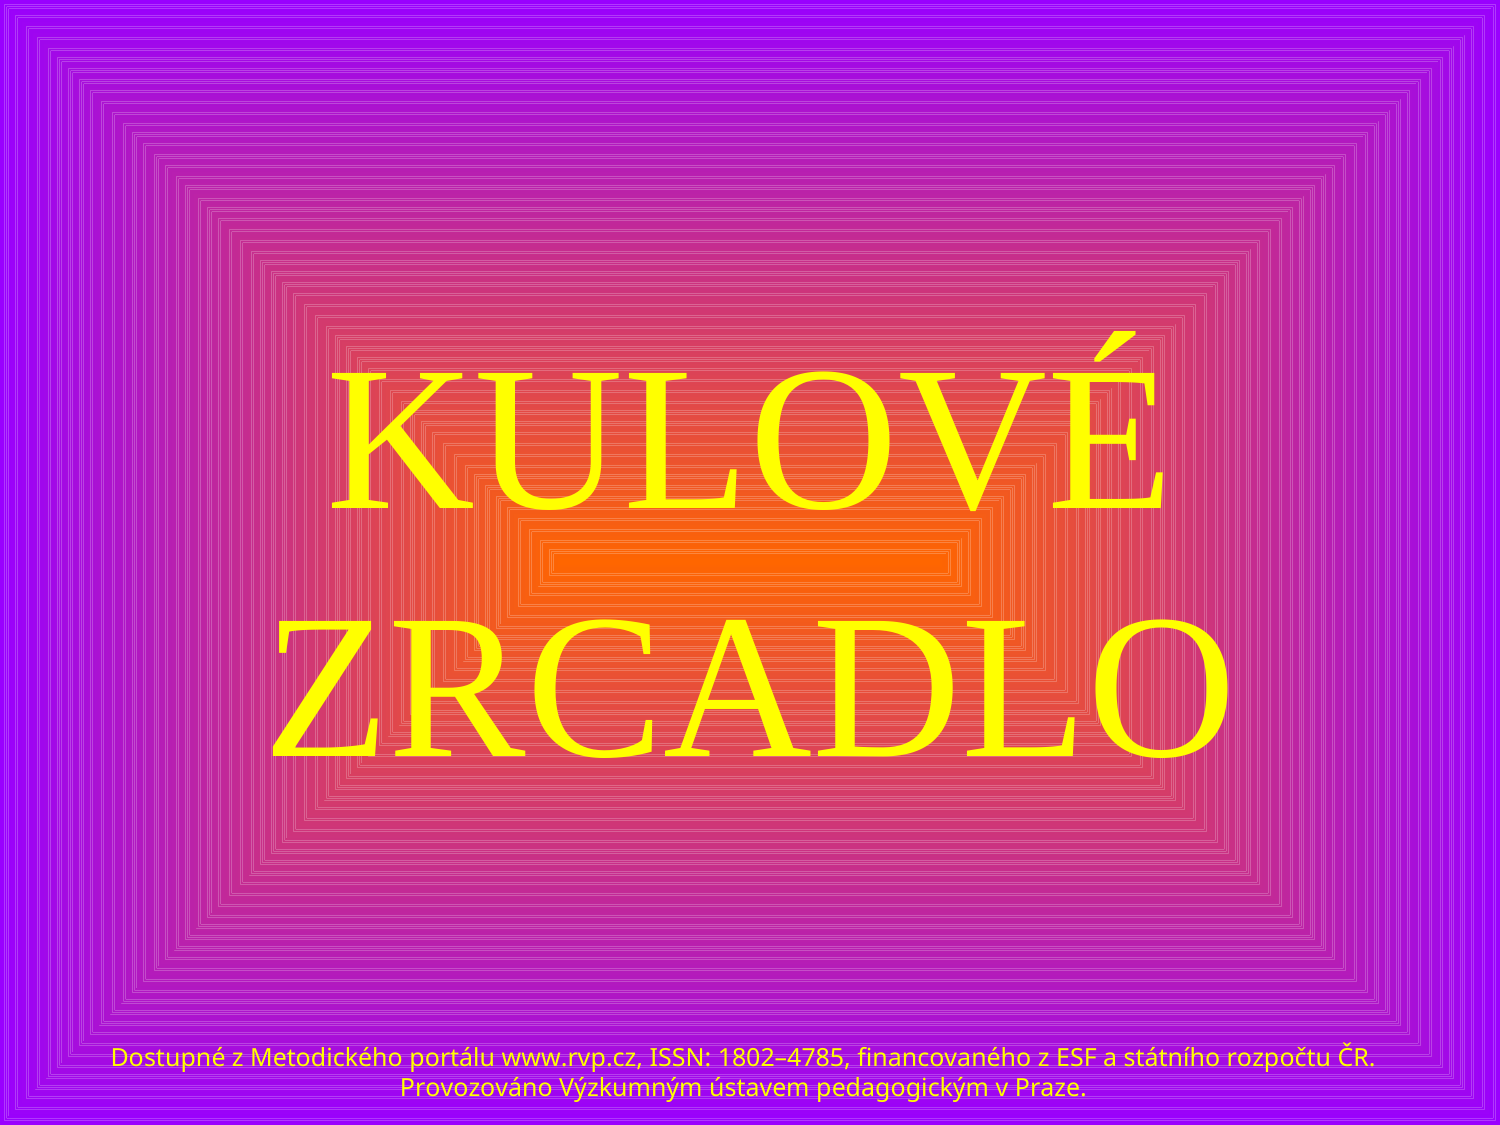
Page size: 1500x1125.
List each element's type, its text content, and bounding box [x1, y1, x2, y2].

text_box Dostupné z Metodického portálu www.rvp.cz, ISSN: 1802–4785, financovaného z ESF a státního rozpočtu ČR. Provozováno Výzkumným ústavem pedagogickým v Praze. [35, 1041, 1454, 1102]
text_box KULOVÉ ZRCADLO [0, 294, 1500, 806]
